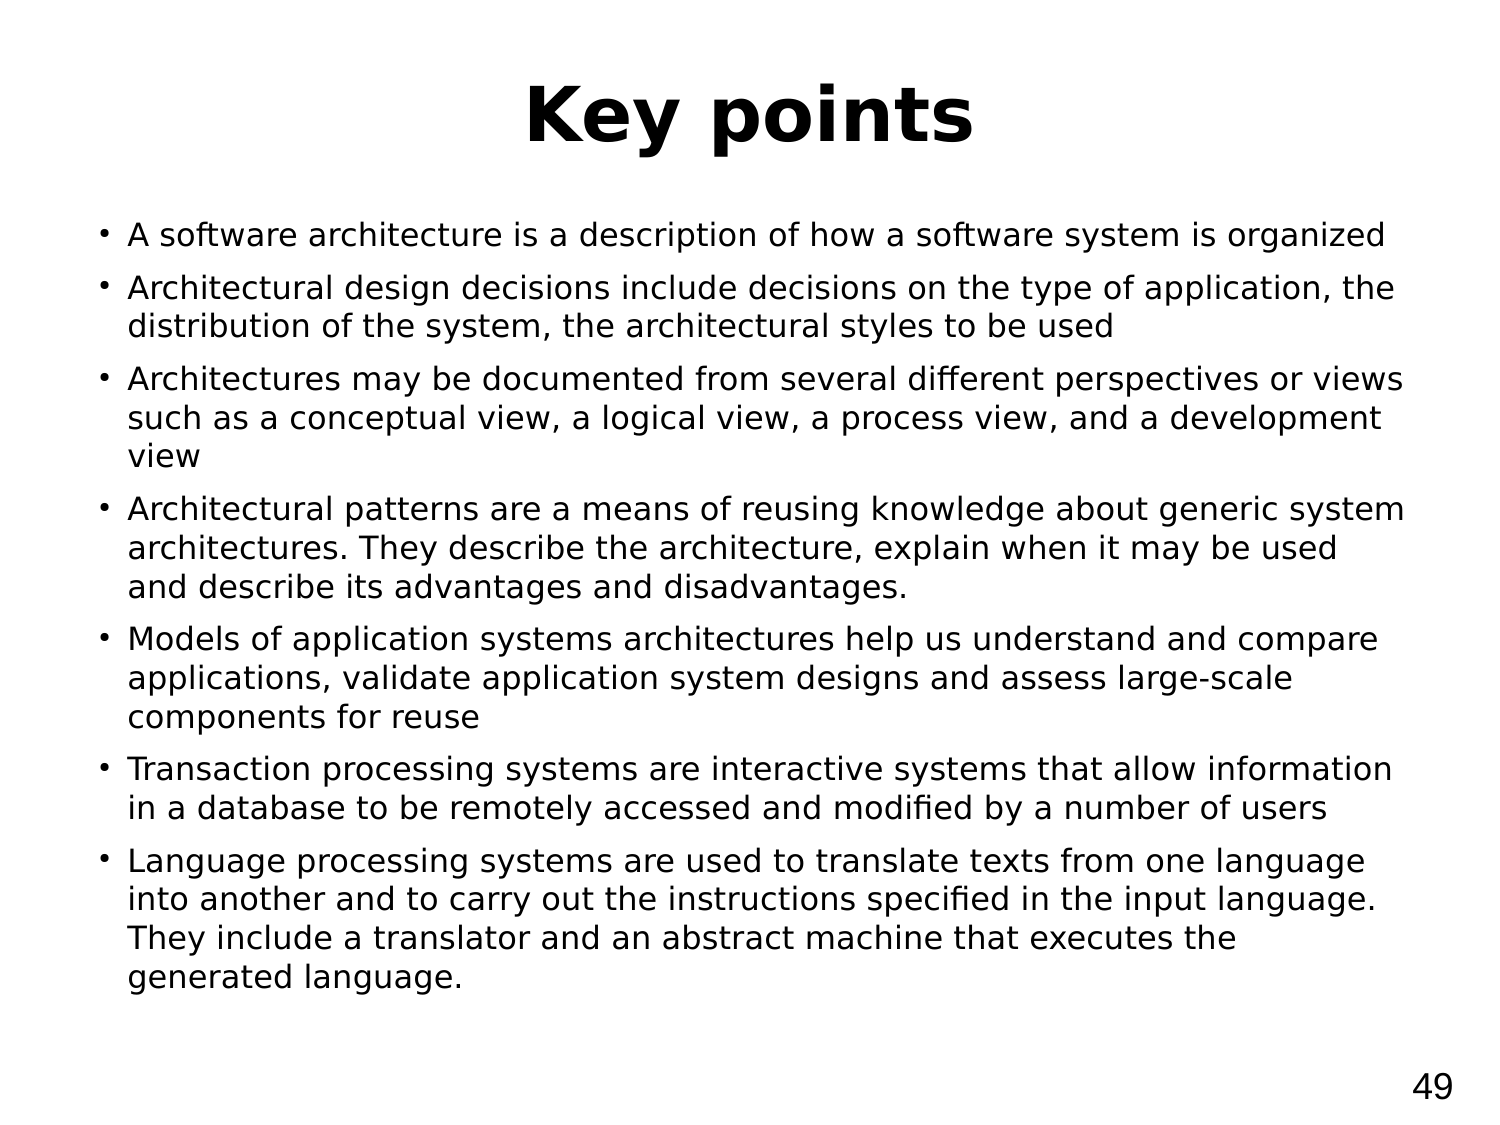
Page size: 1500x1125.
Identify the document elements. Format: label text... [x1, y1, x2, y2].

title Key points [75, 44, 1425, 177]
list A software architecture is a description of how a software system is organized Architectural design decisions include decisions on the type of application, the distribution of the system, the architectural styles to be used Architectures may be documented from several different perspectives or views such as a conceptual view, a logical view, a process view, and a development view Architectural patterns are a means of reusing knowledge about generic system architectures. They describe the architecture, explain when it may be used and describe its advantages and disadvantages. Models of application systems architectures help us understand and compare applications, validate application system designs and assess large-scale components for reuse Transaction processing systems are interactive systems that allow information in a database to be remotely accessed and modified by a number of users Language processing systems are used to translate texts from one language into another and to carry out the instructions specified in the input language. They include a translator and an abstract machine that executes the generated language. [75, 206, 1425, 1063]
